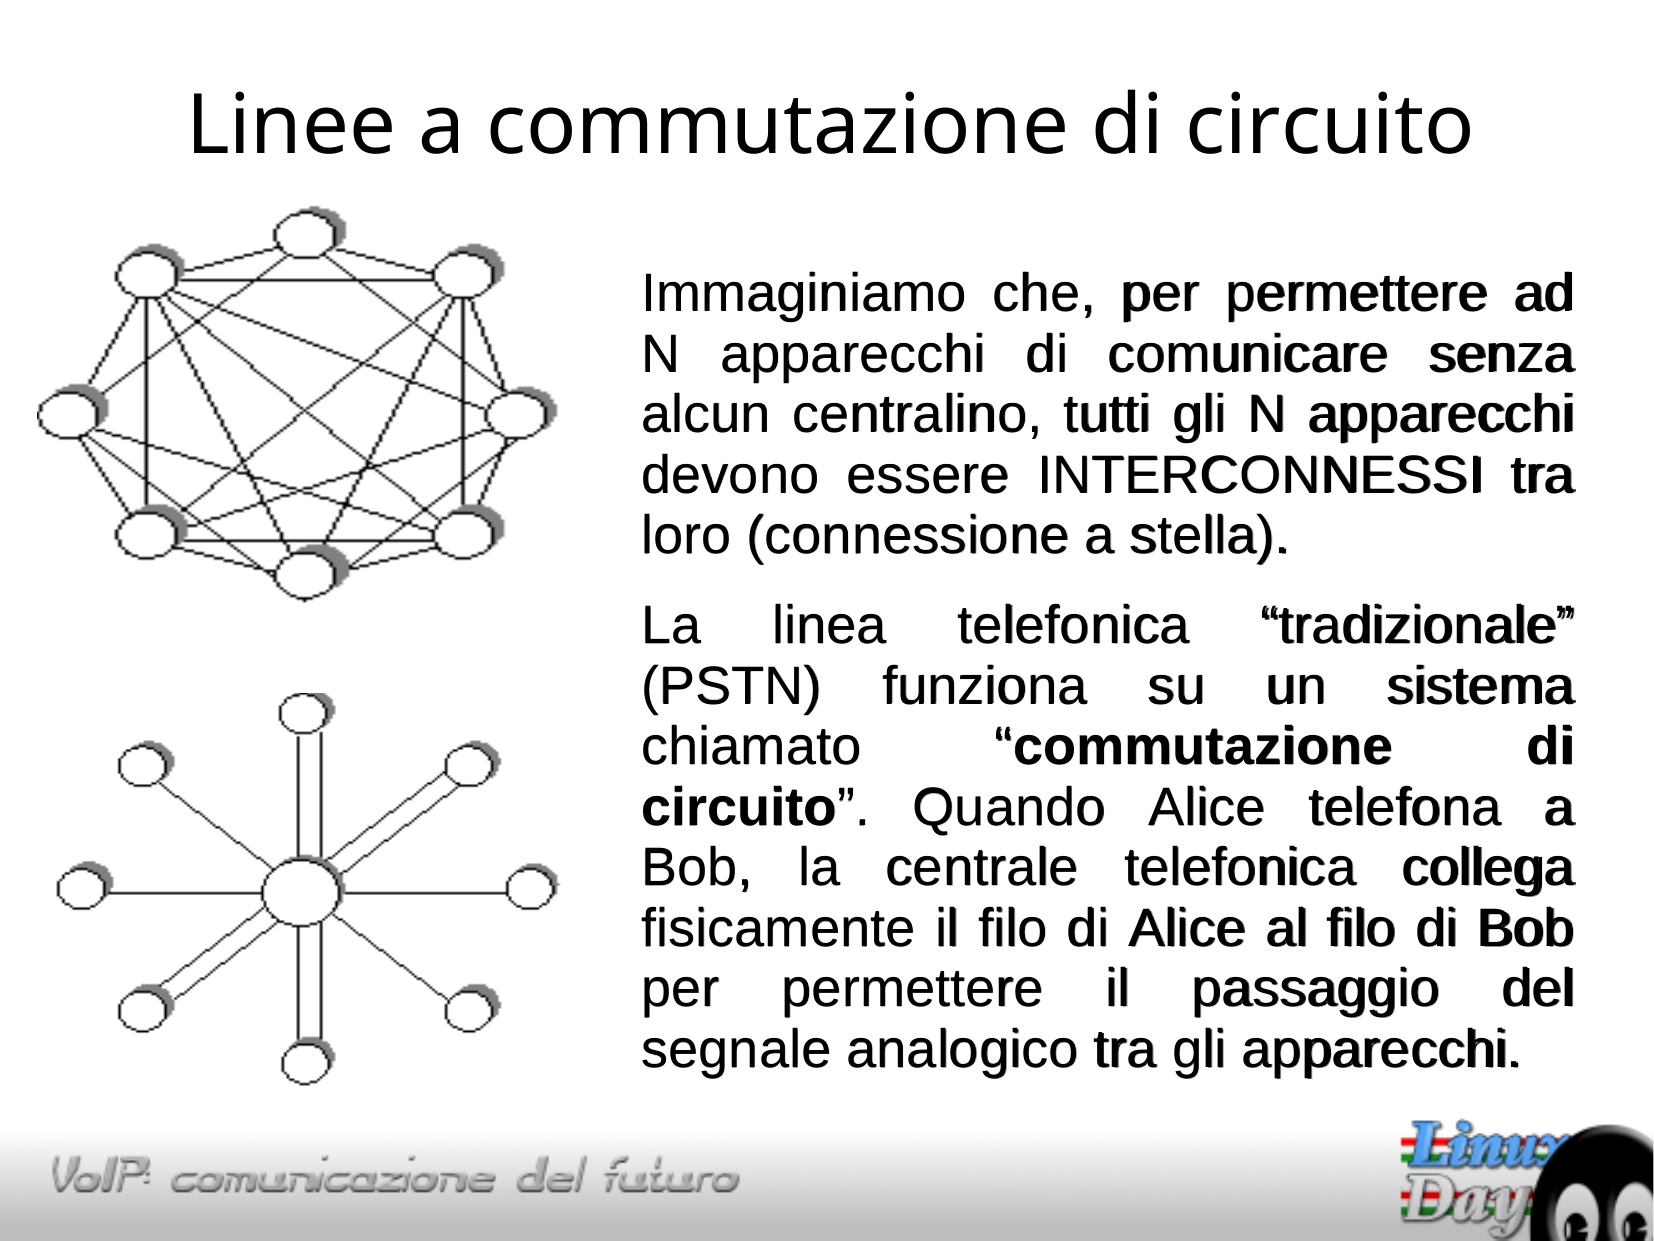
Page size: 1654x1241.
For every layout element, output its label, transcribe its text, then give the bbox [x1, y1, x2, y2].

picture [40, 693, 563, 1088]
picture [0, 1115, 1654, 1241]
picture [37, 187, 601, 638]
title Linee a commutazione di circuito [86, 17, 1576, 226]
list Immaginiamo che, per permettere ad N apparecchi di comunicare senza alcun centralino, tutti gli N apparecchi devono essere INTERCONNESSI tra loro (connessione a stella). La linea telefonica “tradizionale” (PSTN) funziona su un sistema chiamato “commutazione di circuito”. Quando Alice telefona a Bob, la centrale telefonica collega fisicamente il filo di Alice al filo di Bob per permettere il passaggio del segnale analogico tra gli apparecchi. [641, 262, 1576, 1094]
